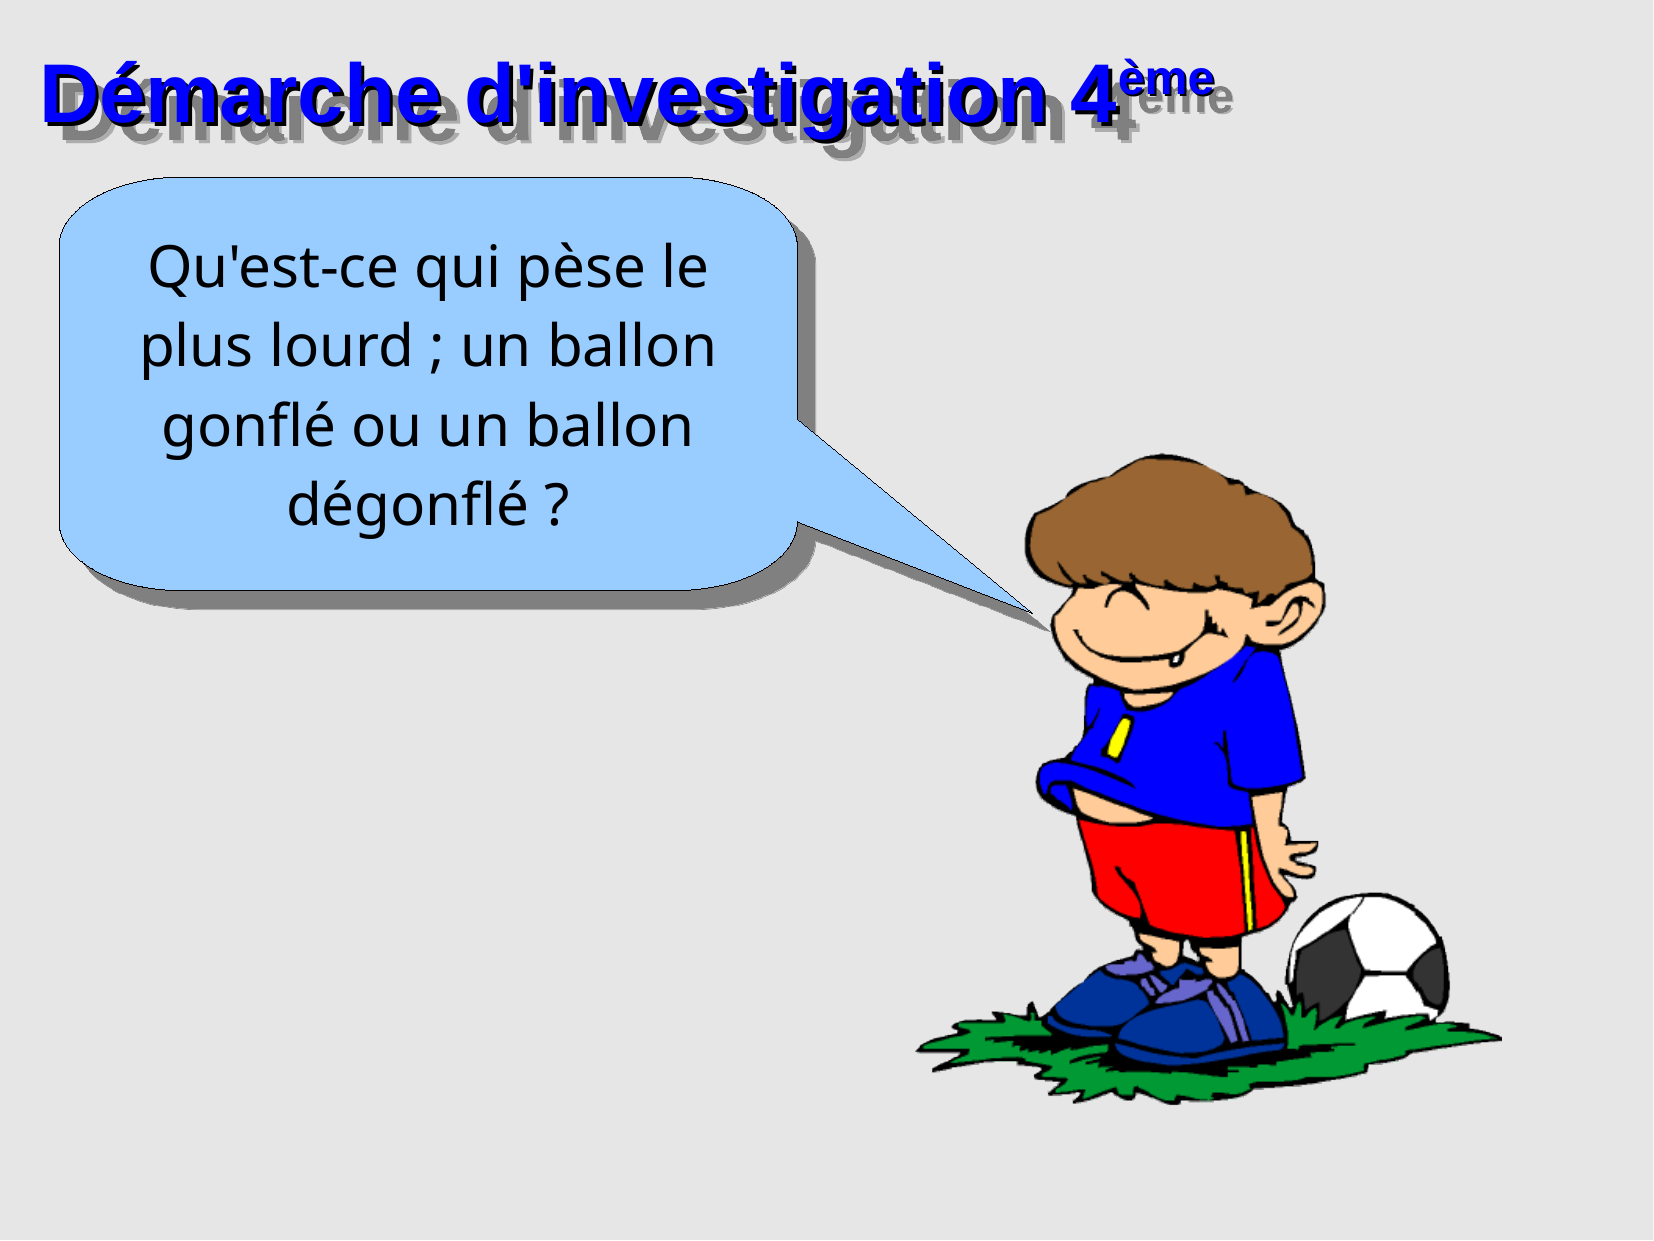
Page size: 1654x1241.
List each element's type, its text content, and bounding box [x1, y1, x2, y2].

text_box Démarche d'investigation 4ème [24, 39, 1230, 151]
picture [915, 442, 1502, 1107]
text_box Qu'est-ce qui pèse le plus lourd ; un ballon gonflé ou un ballon dégonflé ? [59, 177, 1033, 614]
